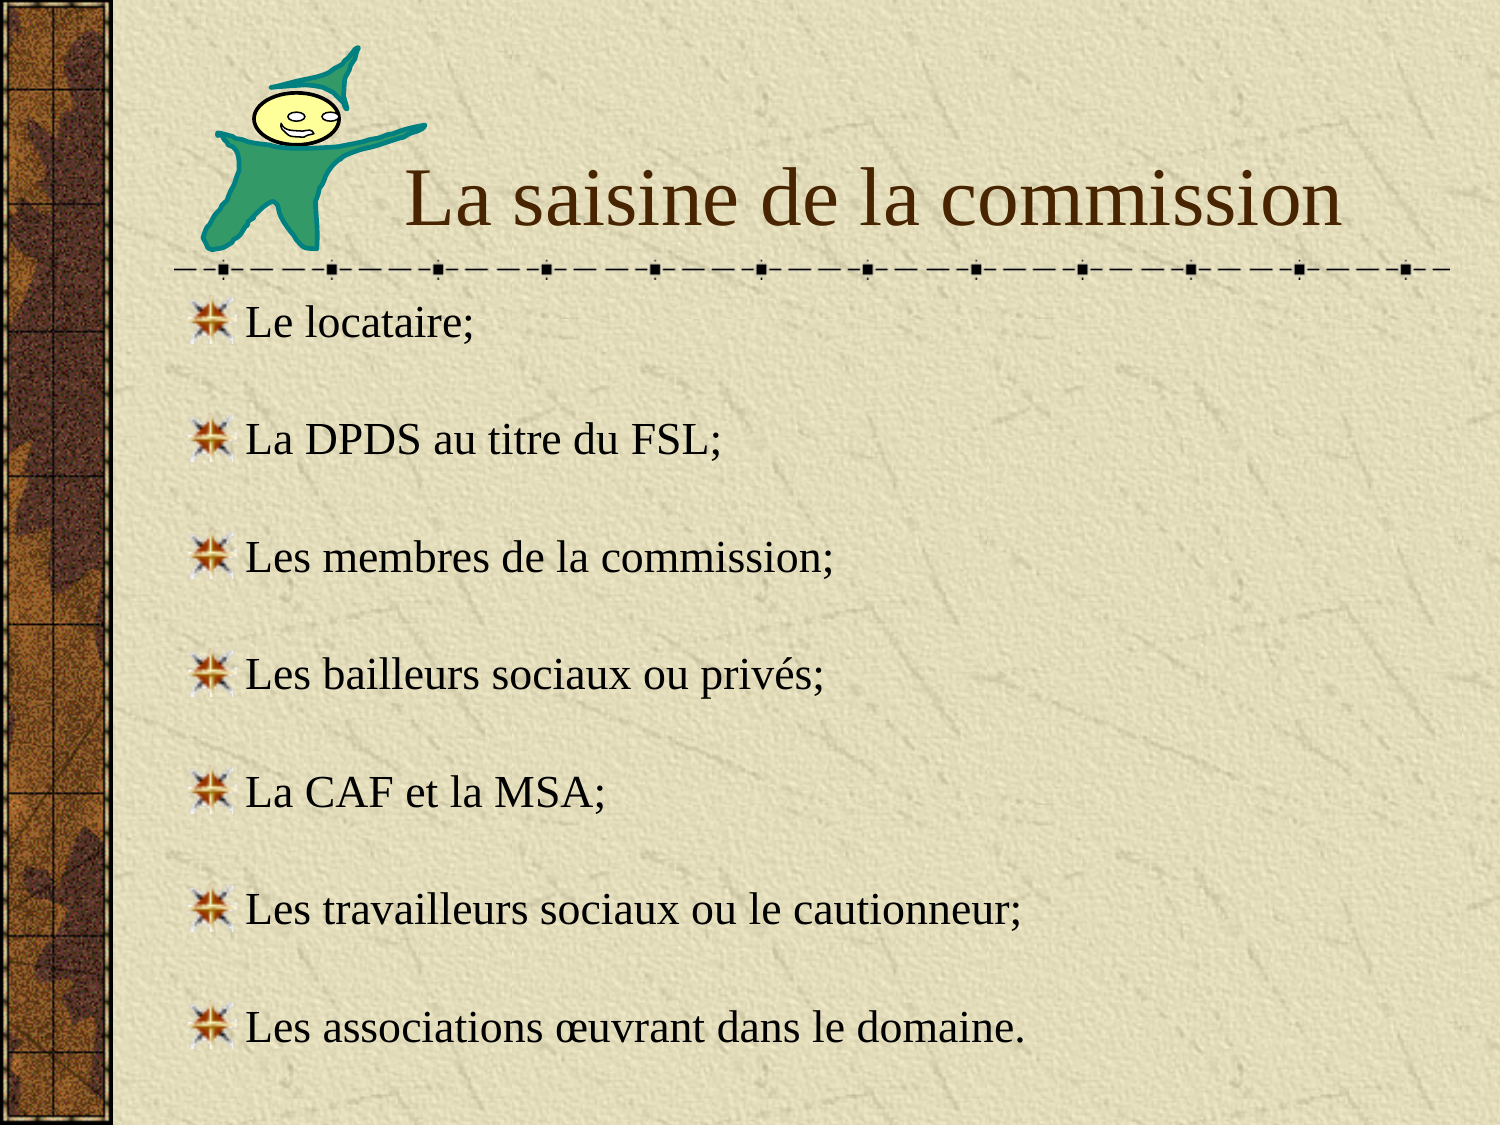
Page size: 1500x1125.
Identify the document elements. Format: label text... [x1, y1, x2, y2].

text_box [253, 92, 340, 145]
text_box [271, 47, 359, 110]
picture [0, 0, 1500, 1125]
list Le locataire; La DPDS au titre du FSL; Les membres de la commission; Les bailleurs sociaux ou privés; La CAF et la MSA; Les travailleurs sociaux ou le cautionneur; Les associations œuvrant dans le domaine. [174, 289, 1449, 1061]
text_box [202, 125, 426, 250]
title La saisine de la commission [389, 62, 1450, 250]
